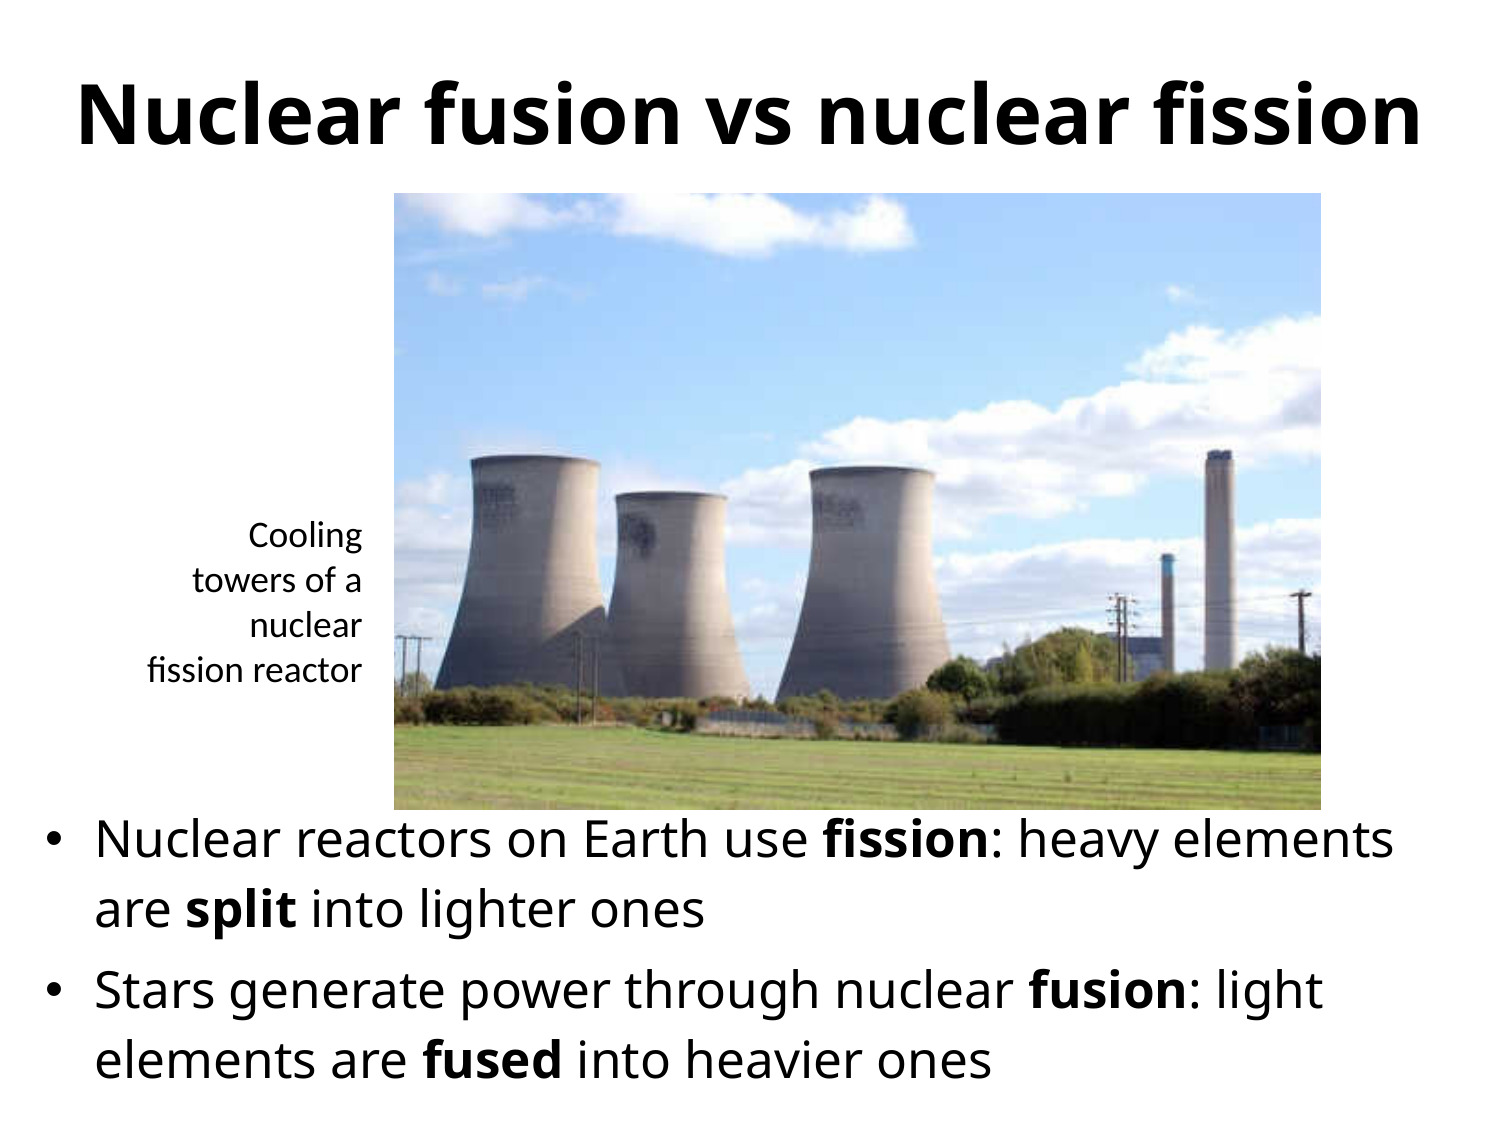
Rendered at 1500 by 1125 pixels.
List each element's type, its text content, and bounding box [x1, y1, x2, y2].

list Nuclear reactors on Earth use fission: heavy elements are split into lighter ones Stars generate power through nuclear fusion: light elements are fused into heavier ones [30, 224, 1471, 1111]
picture [394, 193, 1321, 811]
title Nuclear fusion vs nuclear fission [30, 62, 1471, 163]
text_box Cooling towers of a nuclear fission reactor [129, 502, 378, 698]
